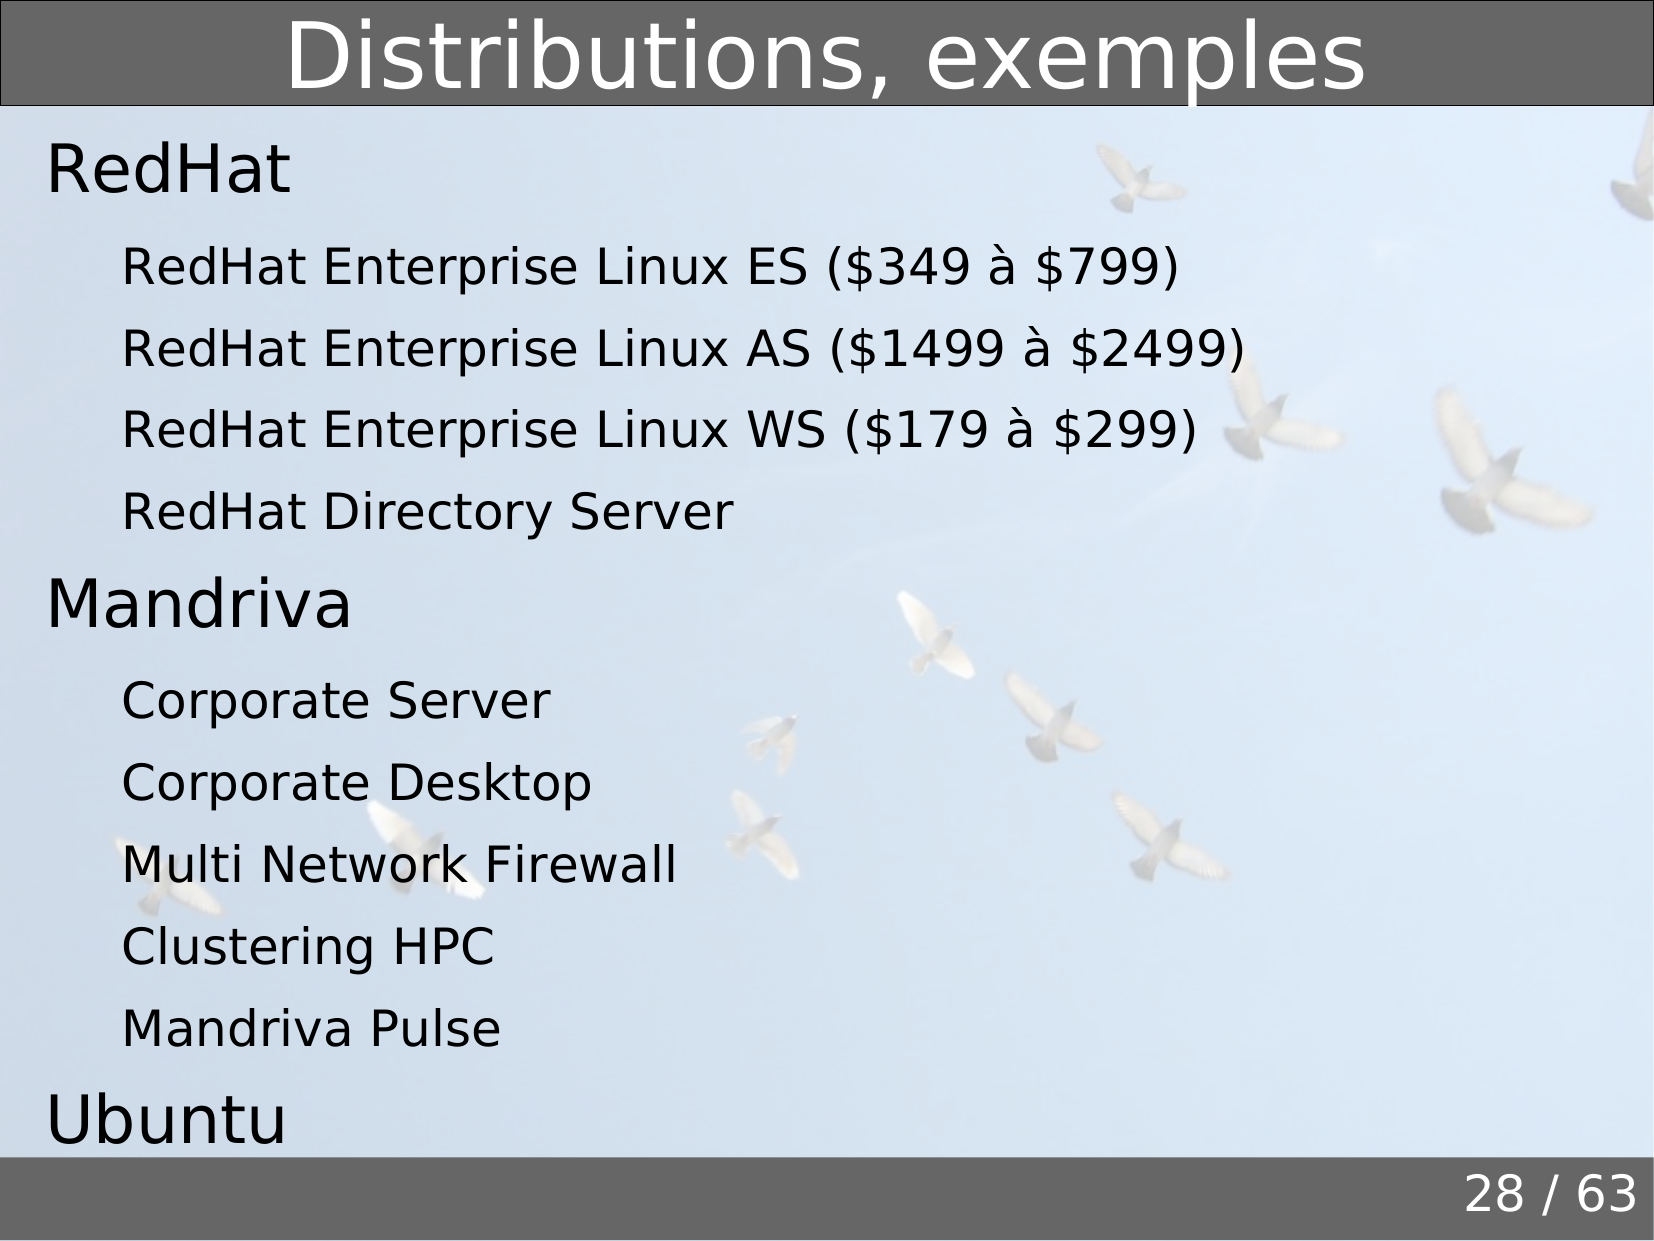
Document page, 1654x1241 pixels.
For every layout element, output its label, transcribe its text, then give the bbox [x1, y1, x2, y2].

list RedHat RedHat Enterprise Linux ES ($349 à $799) RedHat Enterprise Linux AS ($1499 à $2499) RedHat Enterprise Linux WS ($179 à $299) RedHat Directory Server Mandriva Corporate Server Corporate Desktop Multi Network Firewall Clustering HPC Mandriva Pulse Ubuntu [27, 130, 1576, 1160]
title Distributions, exemples [0, 3, 1654, 111]
